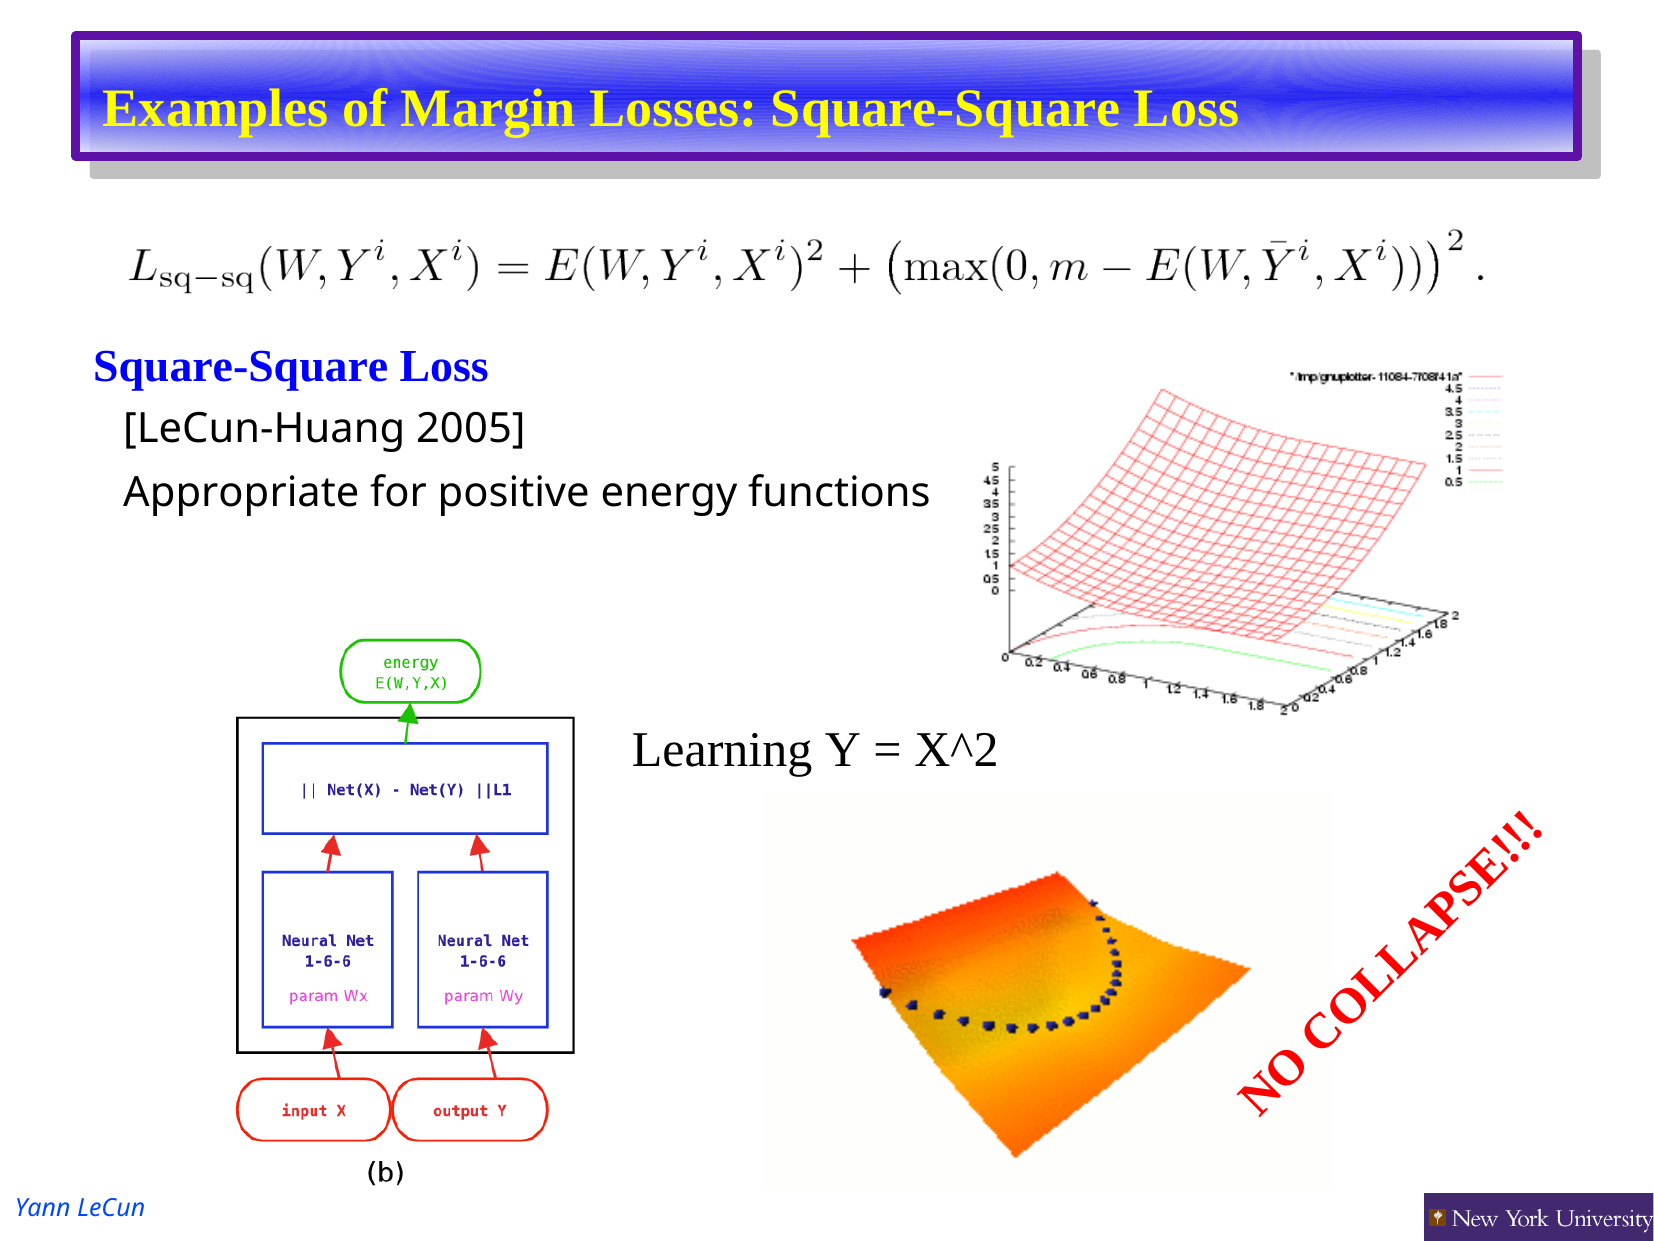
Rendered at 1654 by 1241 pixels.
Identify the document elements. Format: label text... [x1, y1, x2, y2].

picture [1424, 1193, 1654, 1241]
text_box NO COLLAPSE!!! [1227, 799, 1569, 1141]
picture [763, 790, 1331, 1191]
text_box Learning Y = X^2 [631, 722, 999, 792]
list Square-Square Loss [LeCun-Huang 2005] Appropriate for positive energy functions [93, 340, 929, 596]
title Examples of Margin Losses: Square-Square Loss [75, 35, 1578, 157]
picture [124, 225, 1488, 300]
picture [929, 336, 1529, 757]
picture [209, 638, 575, 1201]
